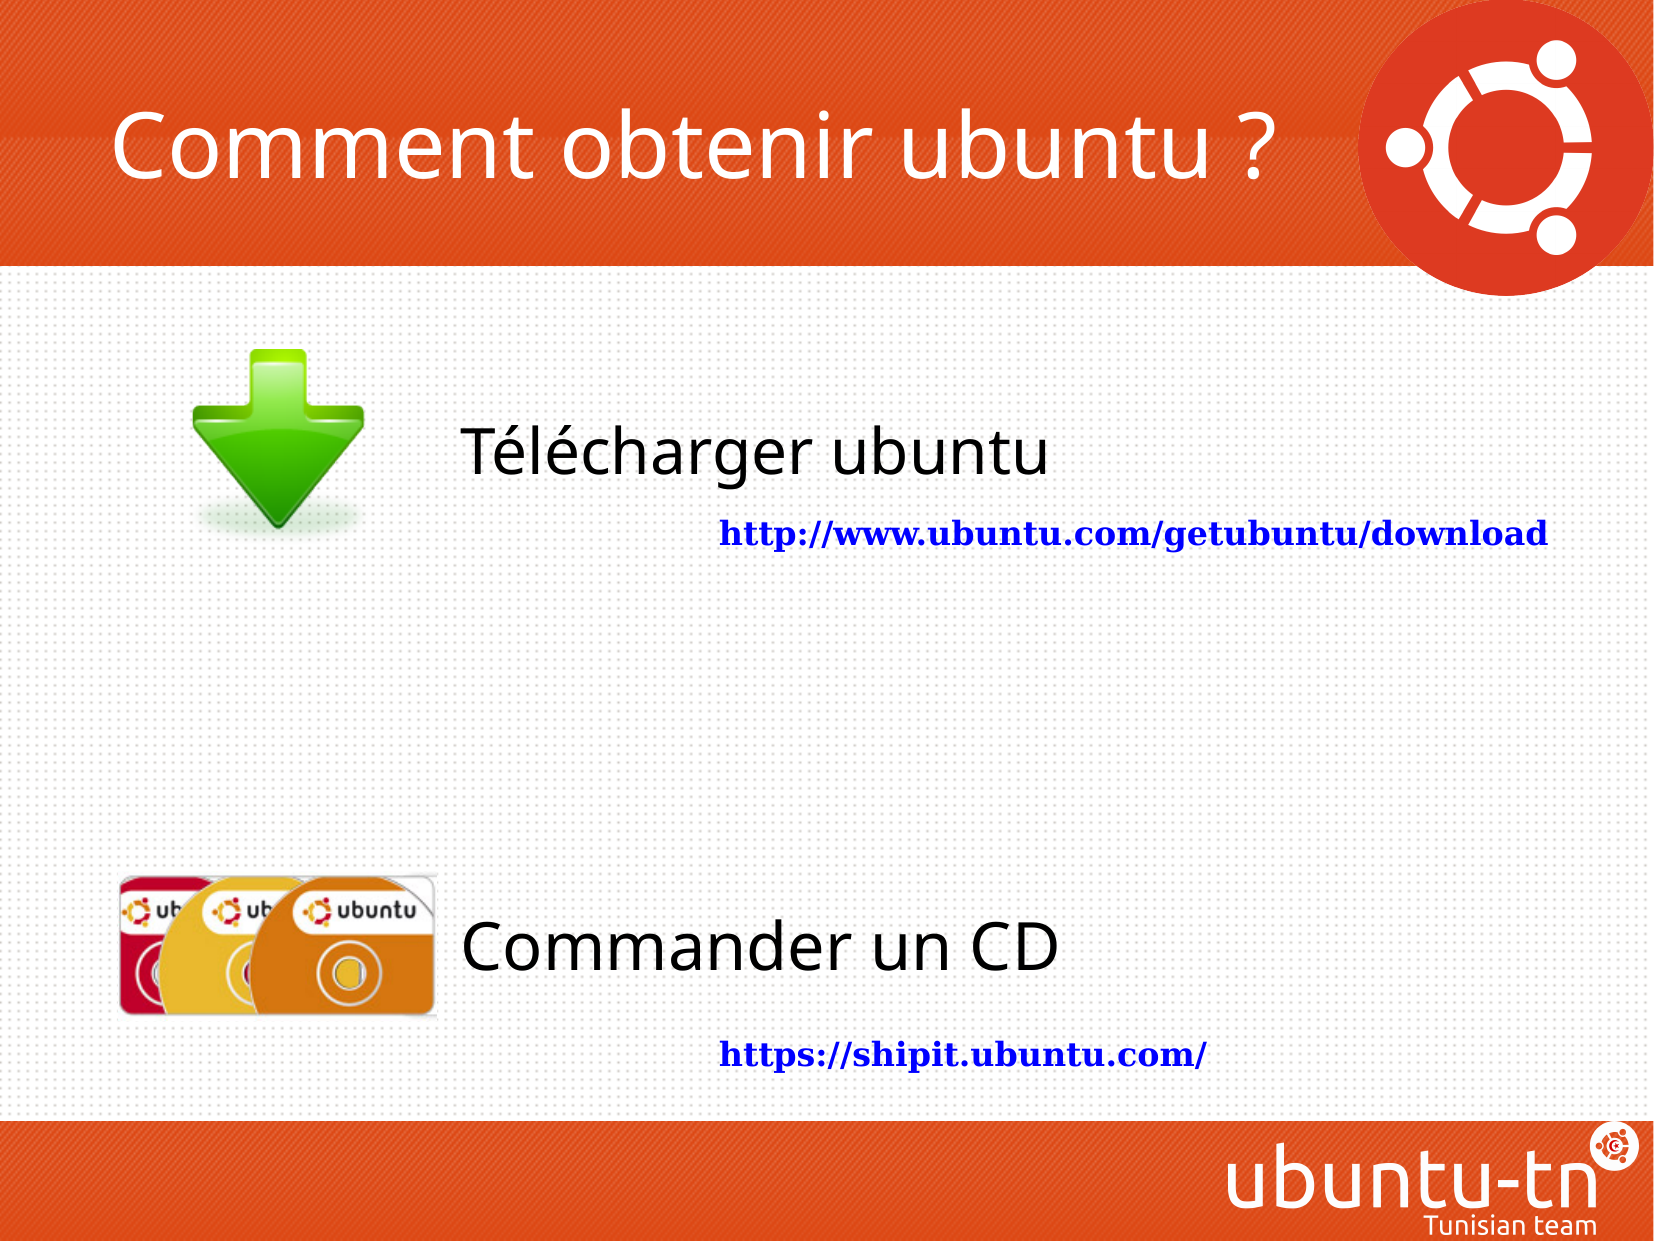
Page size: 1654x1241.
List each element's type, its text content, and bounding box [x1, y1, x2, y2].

list Télécharger ubuntu [460, 405, 1406, 493]
text_box Commander un CD [460, 899, 1209, 993]
title Comment obtenir ubuntu ? [29, 36, 1359, 250]
text_box http://www.ubuntu.com/getubuntu/download [704, 507, 1565, 562]
picture [0, 0, 1654, 1241]
text_box https://shipit.ubuntu.com/ [704, 1027, 1223, 1082]
